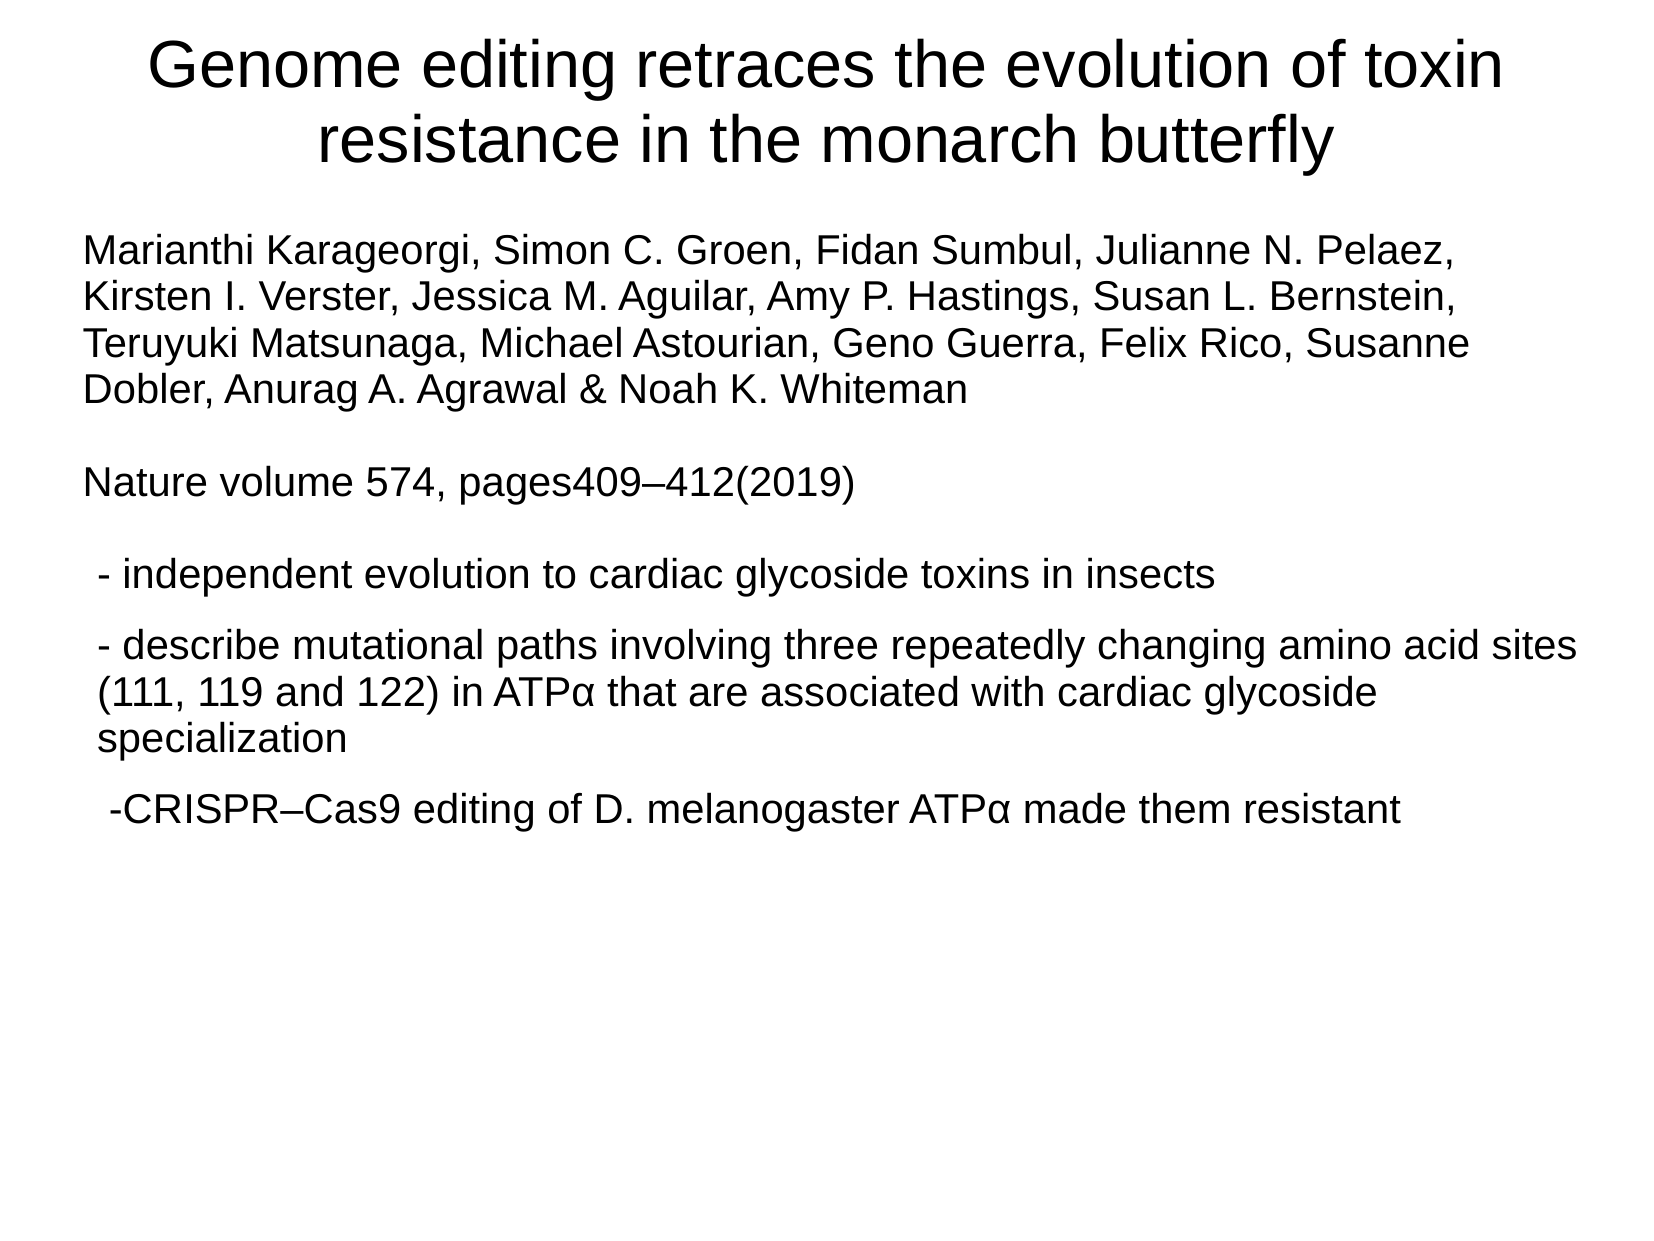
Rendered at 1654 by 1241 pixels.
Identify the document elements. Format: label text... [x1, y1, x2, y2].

text_box - independent evolution to cardiac glycoside toxins in insects - describe mutational paths involving three repeatedly changing amino acid sites (111, 119 and 122) in ATPα that are associated with cardiac glycoside specialization -CRISPR–Cas9 editing of D. melanogaster ATPα made them resistant [82, 543, 1595, 846]
title Genome editing retraces the evolution of toxin resistance in the monarch butterfly [82, 26, 1571, 224]
subtitle Marianthi Karageorgi, Simon C. Groen, Fidan Sumbul, Julianne N. Pelaez, Kirsten I. Verster, Jessica M. Aguilar, Amy P. Hastings, Susan L. Bernstein, Teruyuki Matsunaga, Michael Astourian, Geno Guerra, Felix Rico, Susanne Dobler, Anurag A. Agrawal & Noah K. Whiteman Nature volume 574, pages409–412(2019) [82, 224, 1571, 508]
